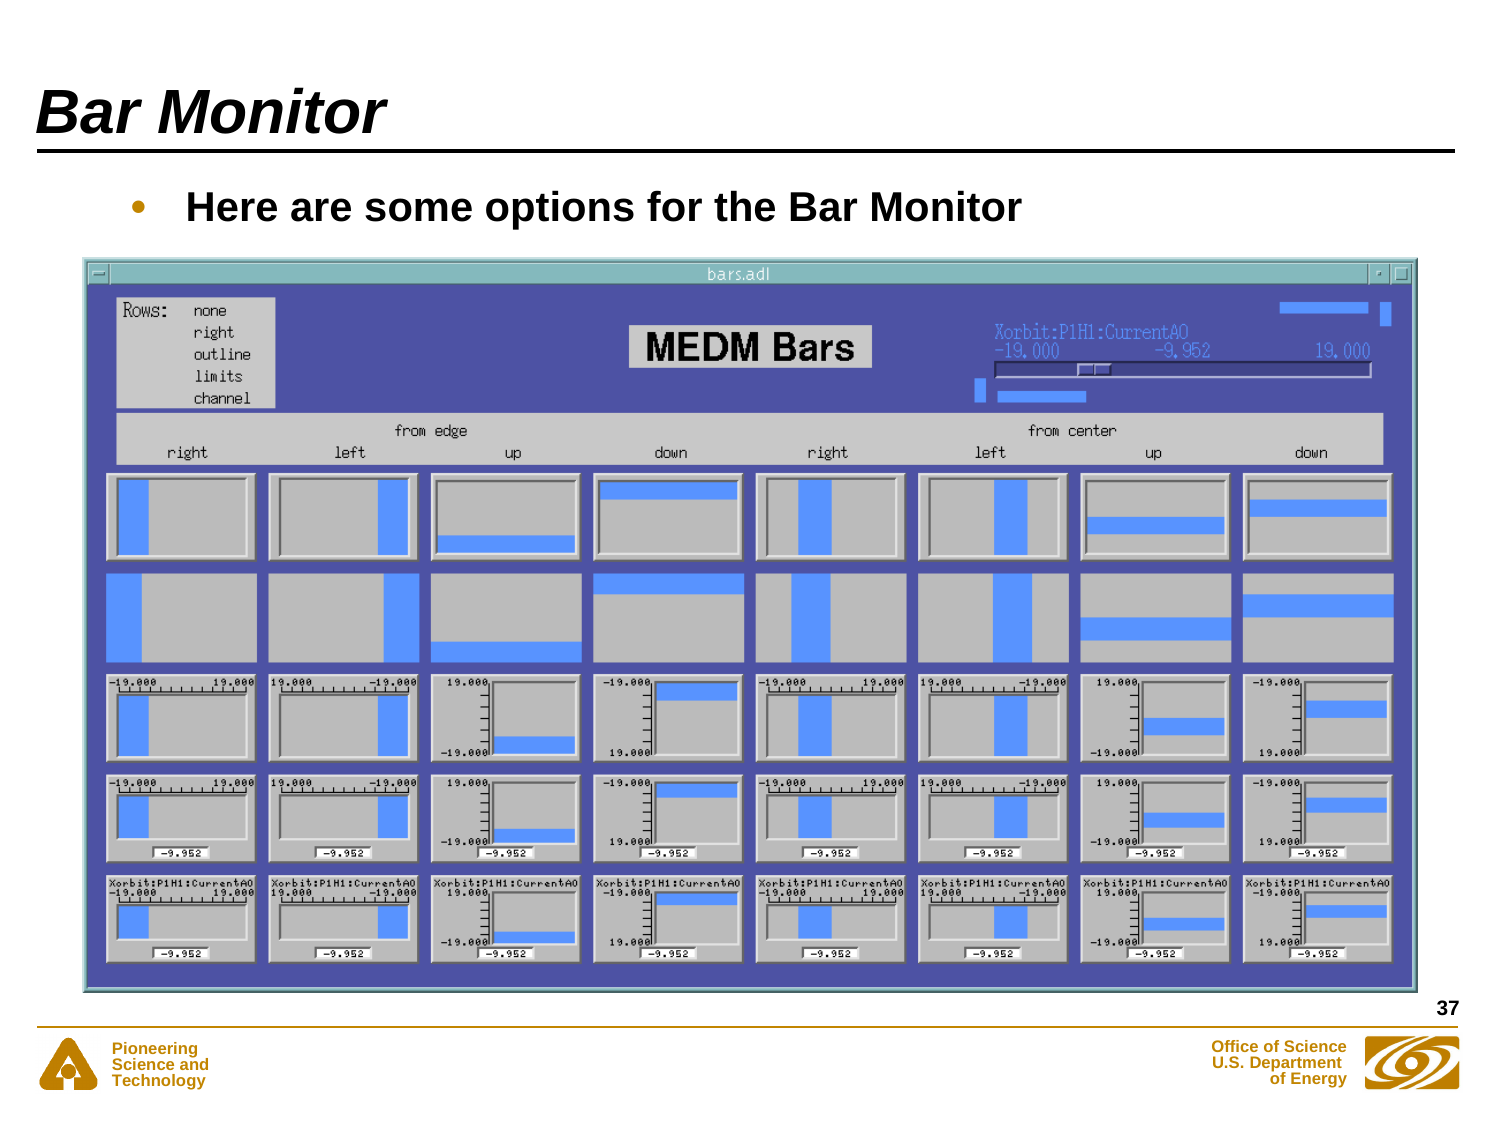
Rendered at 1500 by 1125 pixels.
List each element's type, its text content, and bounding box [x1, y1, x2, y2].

picture [82, 257, 1418, 993]
list Here are some options for the Bar Monitor [114, 175, 1459, 241]
title Bar Monitor [21, 75, 1459, 154]
picture [35, 1034, 101, 1094]
picture [1362, 1032, 1463, 1093]
